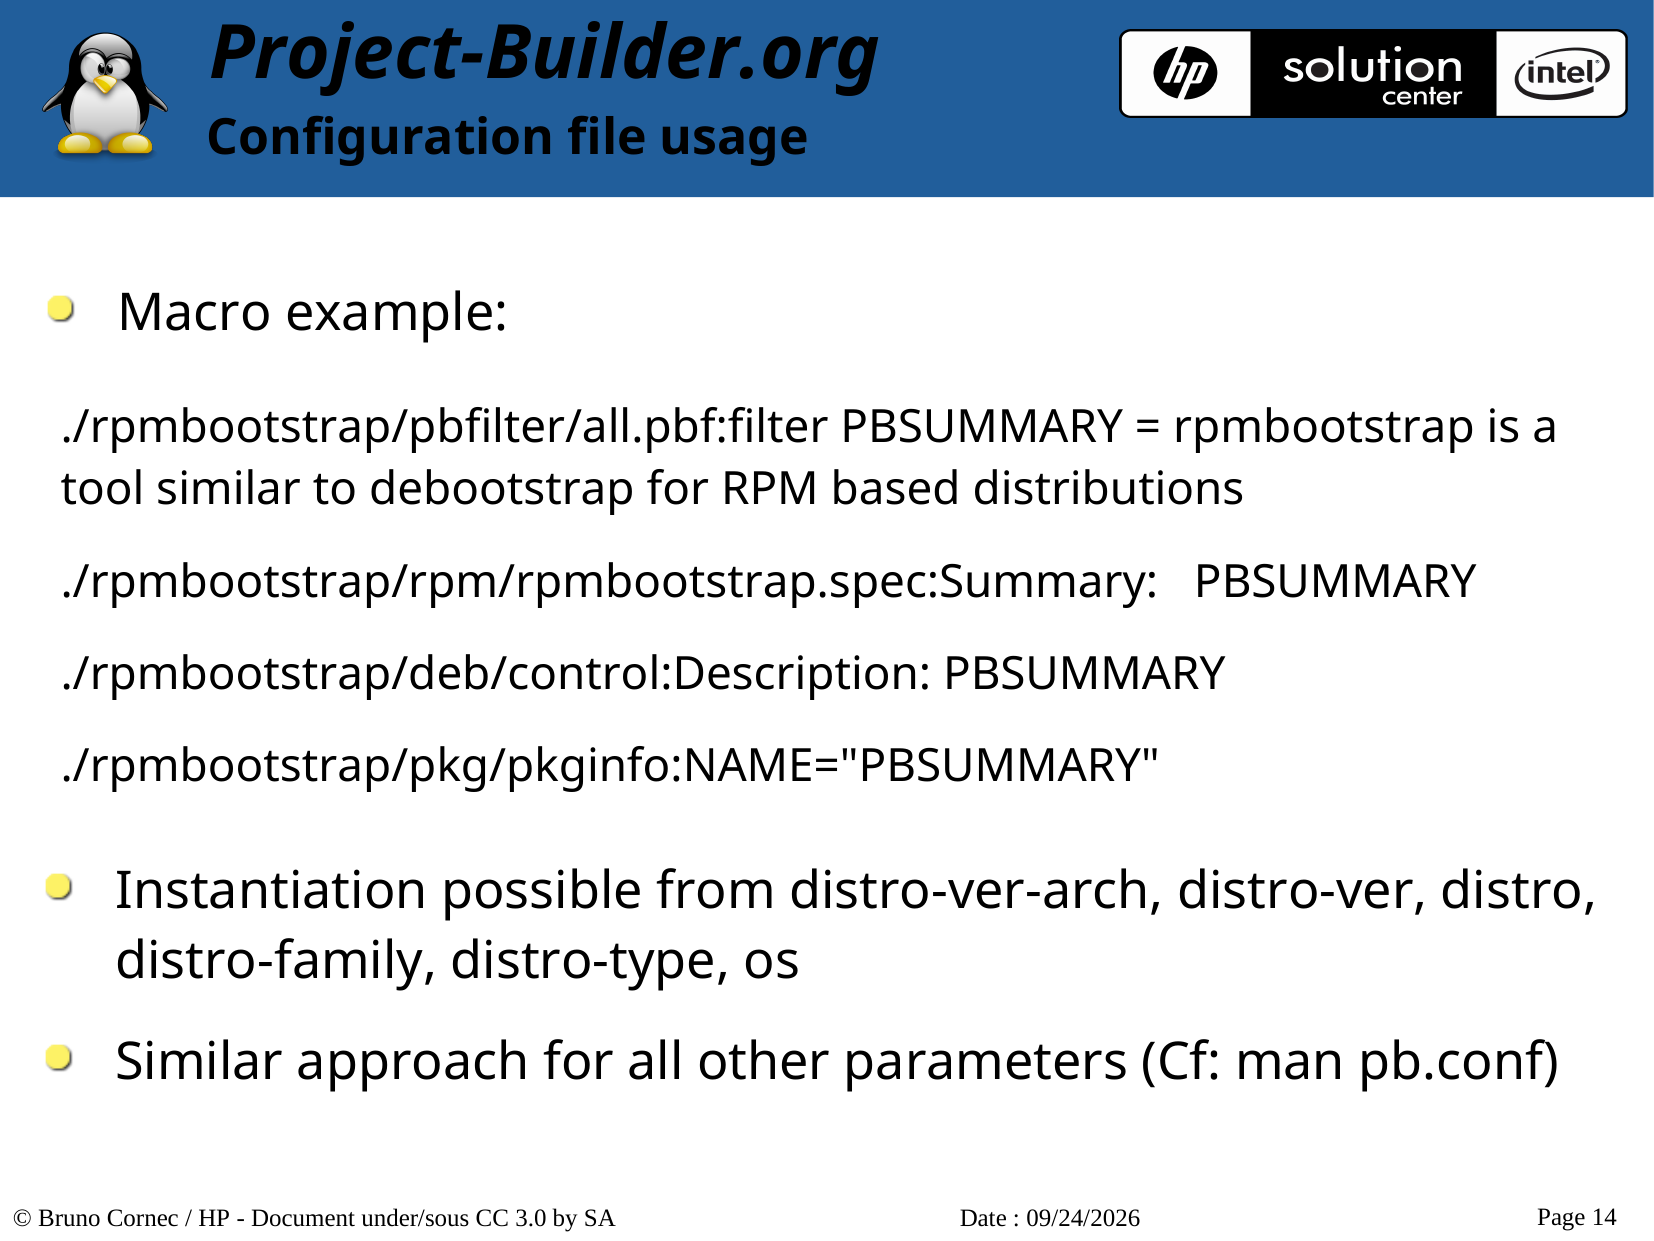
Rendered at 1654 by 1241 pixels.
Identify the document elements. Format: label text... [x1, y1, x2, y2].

picture [44, 1064, 75, 1074]
picture [1119, 29, 1628, 118]
list Macro example: [34, 274, 1642, 411]
list Instantiation possible from distro-ver-arch, distro-ver, distro, distro-family, distro-type, os Similar approach for all other parameters (Cf: man pb.conf) [32, 852, 1640, 1064]
text_box ./rpmbootstrap/pbfilter/all.pbf:filter PBSUMMARY = rpmbootstrap is a tool similar to debootstrap for RPM based distributions ./rpmbootstrap/rpm/rpmbootstrap.spec:Summary: PBSUMMARY ./rpmbootstrap/deb/control:Description: PBSUMMARY ./rpmbootstrap/pkg/pkginfo:NAME="PBSUMMARY" [60, 411, 1606, 839]
title Configuration file usage [206, 56, 1121, 218]
picture [42, 29, 168, 167]
